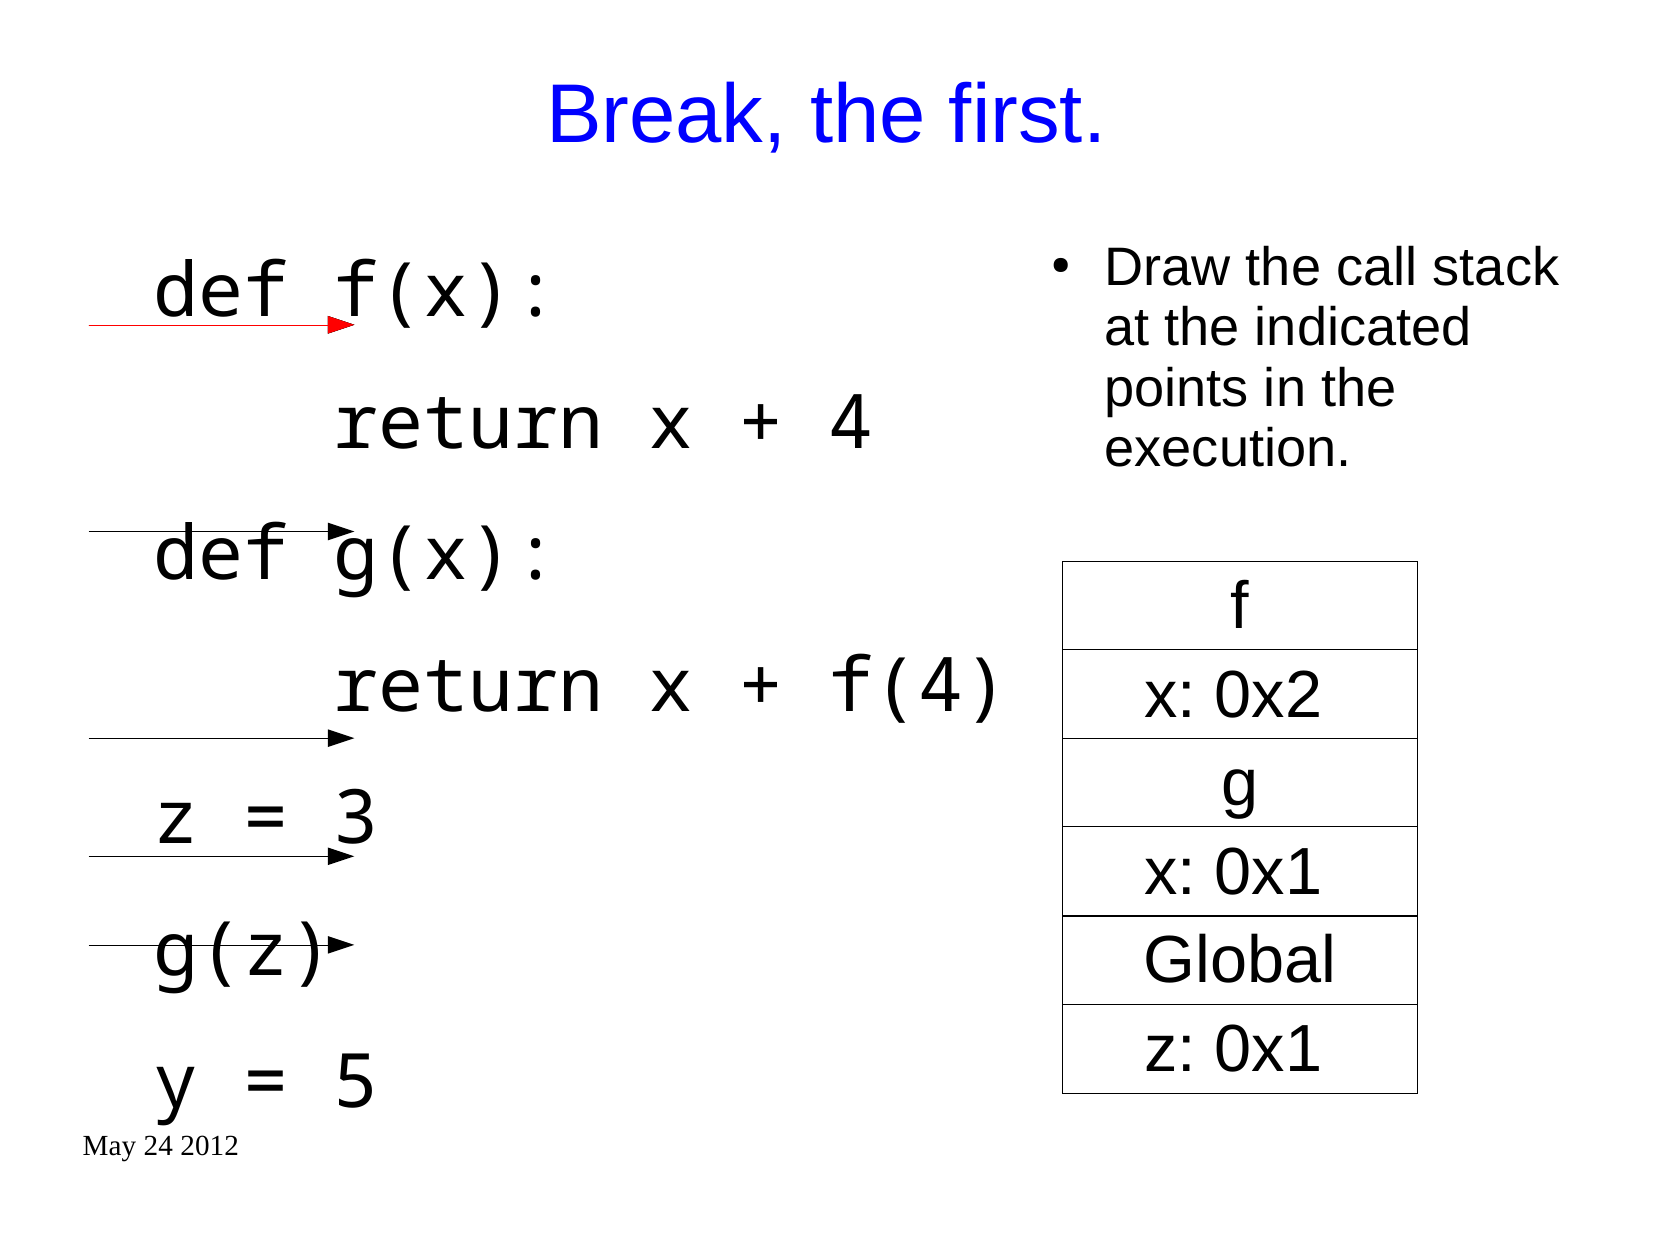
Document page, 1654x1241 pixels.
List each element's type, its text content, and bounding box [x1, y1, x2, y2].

list def f(x): return x + 4 def g(x): return x + f(4) z = 3 g(z) y = 5 [82, 236, 1033, 1109]
text_box z: 0x1 [1129, 1005, 1356, 1093]
text_box Global [1062, 917, 1418, 1004]
text_box x: 0x2 [1129, 650, 1356, 738]
title Break, the first. [82, 49, 1571, 178]
text_box g [1062, 738, 1418, 826]
list Draw the call stack at the indicated points in the execution. [1033, 236, 1572, 1109]
text_box f [1062, 561, 1418, 649]
text_box x: 0x1 [1129, 827, 1356, 916]
